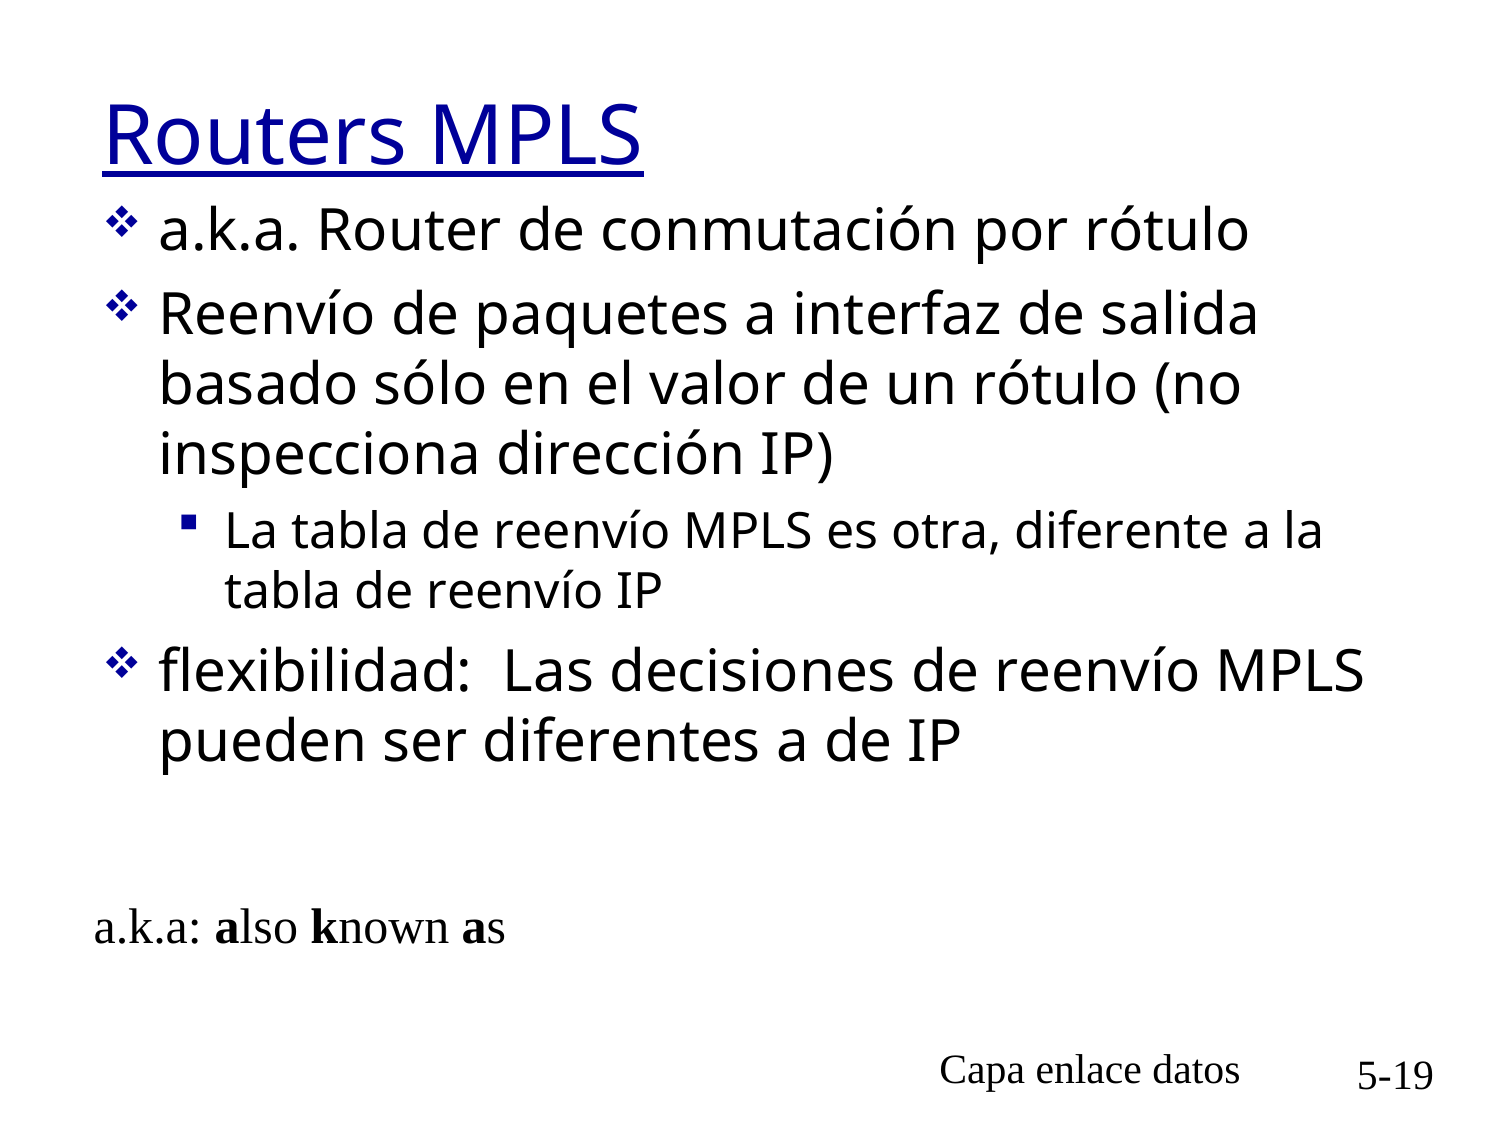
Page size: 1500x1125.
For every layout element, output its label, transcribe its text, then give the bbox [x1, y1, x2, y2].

list a.k.a. Router de conmutación por rótulo Reenvío de paquetes a interfaz de salida basado sólo en el valor de un rótulo (no inspecciona dirección IP) La tabla de reenvío MPLS es otra, diferente a la tabla de reenvío IP flexibilidad: Las decisiones de reenvío MPLS pueden ser diferentes a de IP [87, 184, 1413, 1012]
text_box a.k.a: also known as [78, 885, 644, 975]
title Routers MPLS [87, 29, 1363, 184]
